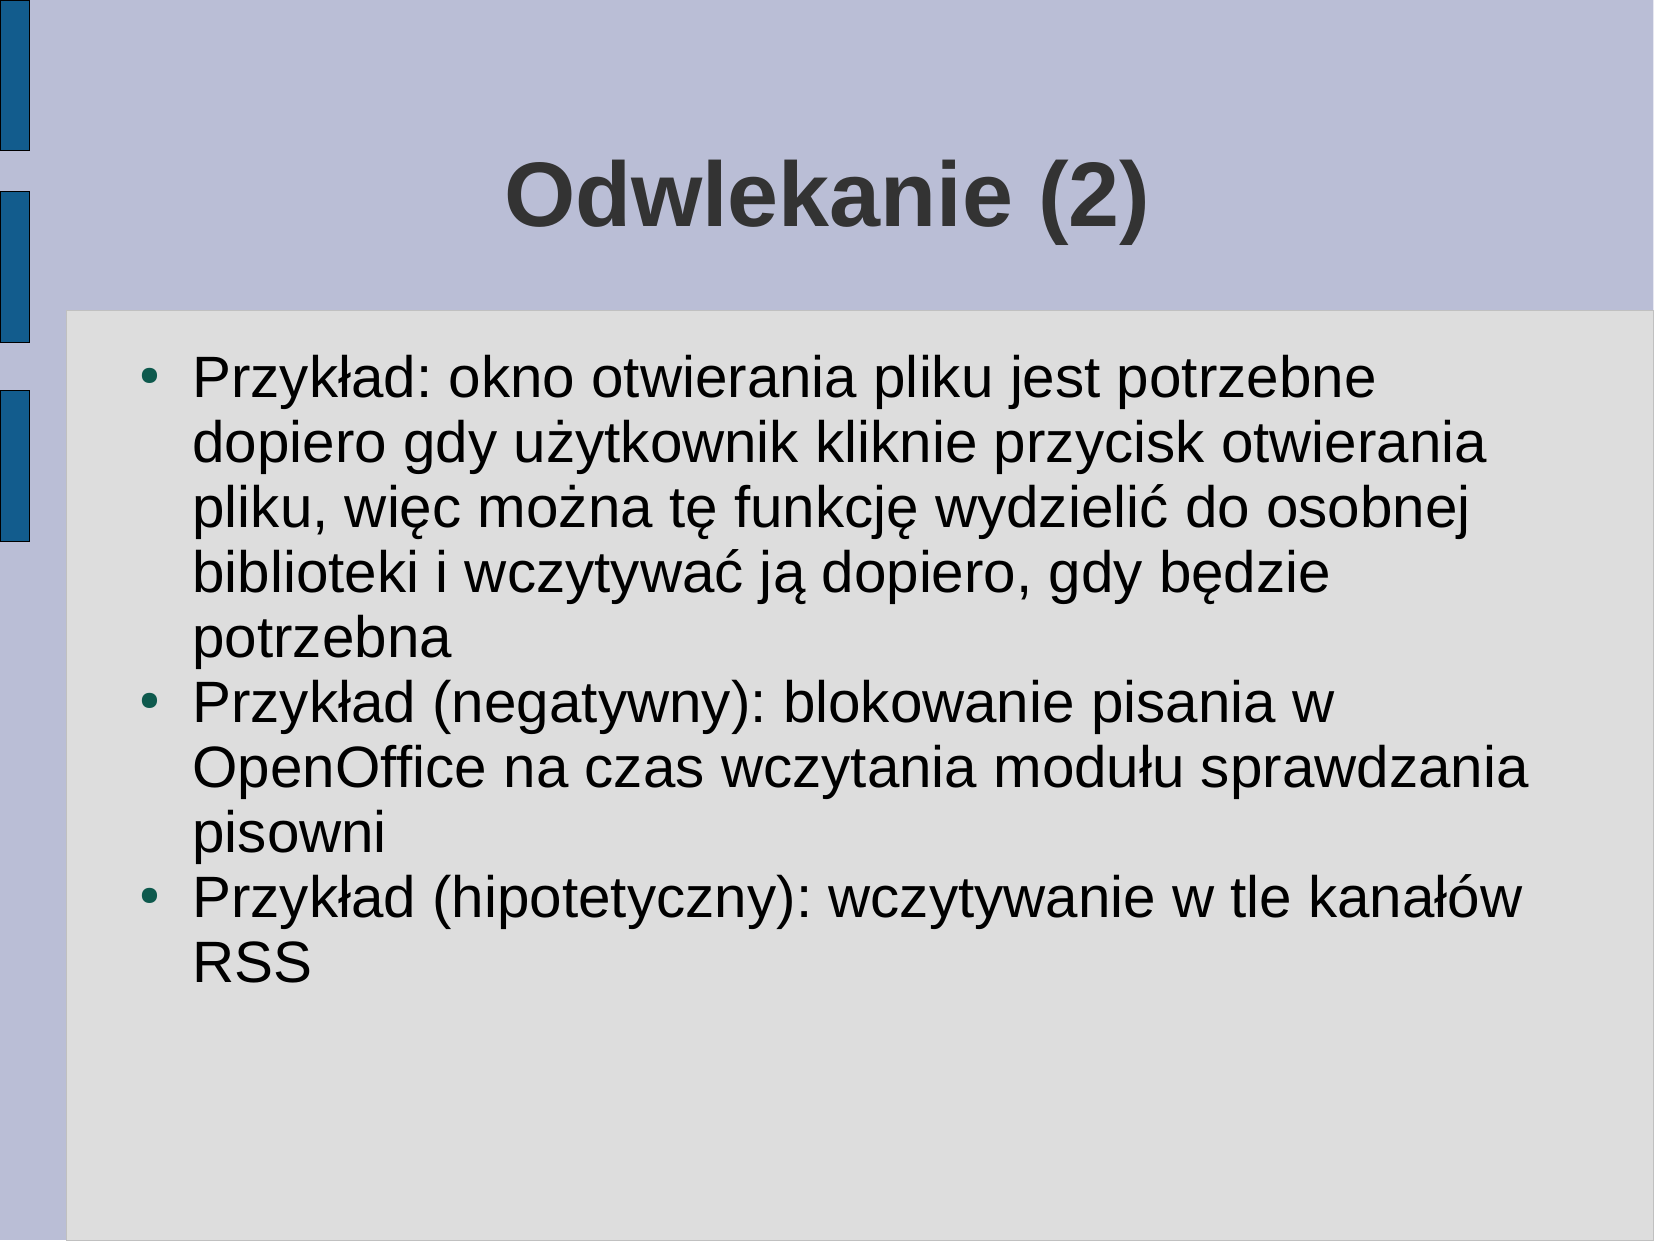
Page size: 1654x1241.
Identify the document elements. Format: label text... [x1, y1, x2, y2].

title Odwlekanie (2) [121, 91, 1534, 299]
list Przykład: okno otwierania pliku jest potrzebne dopiero gdy użytkownik kliknie przycisk otwierania pliku, więc można tę funkcję wydzielić do osobnej biblioteki i wczytywać ją dopiero, gdy będzie potrzebna Przykład (negatywny): blokowanie pisania w OpenOffice na czas wczytania modułu sprawdzania pisowni Przykład (hipotetyczny): wczytywanie w tle kanałów RSS [121, 344, 1534, 1127]
